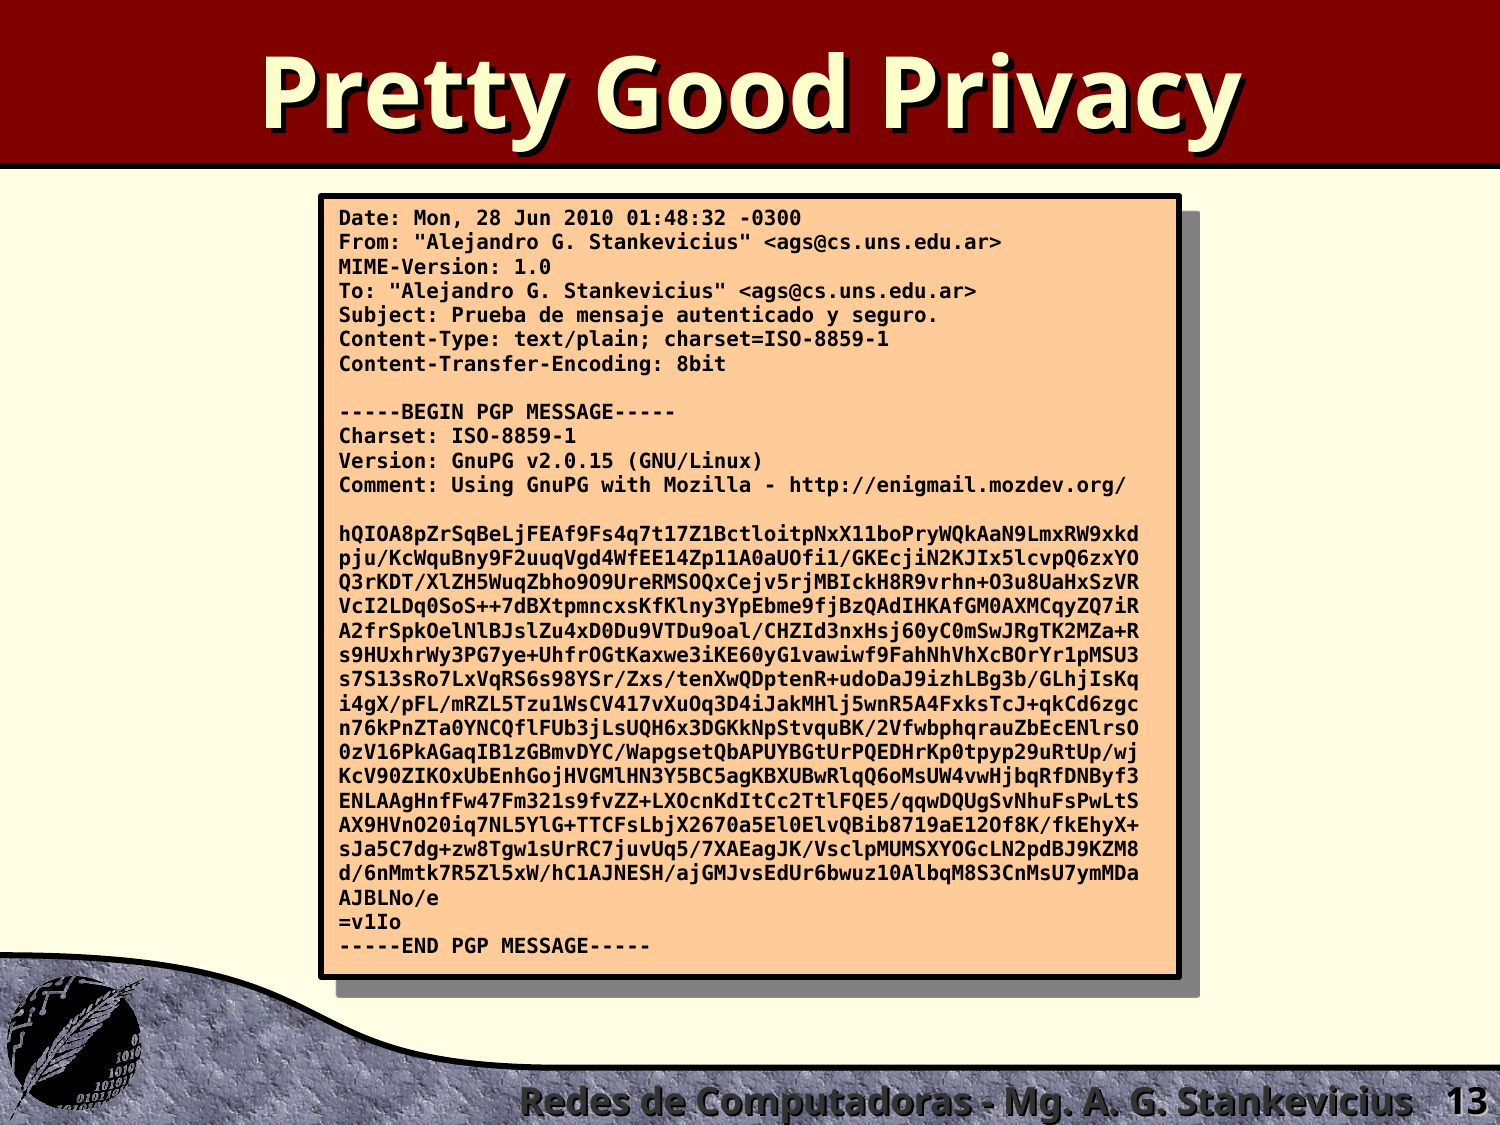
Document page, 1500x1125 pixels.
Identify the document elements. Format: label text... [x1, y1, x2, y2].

title Pretty Good Privacy [15, 5, 1485, 160]
text_box Date: Mon, 28 Jun 2010 01:48:32 -0300 From: "Alejandro G. Stankevicius" <ags@cs.uns.edu.ar> MIME-Version: 1.0 To: "Alejandro G. Stankevicius" <ags@cs.uns.edu.ar> Subject: Prueba de mensaje autenticado y seguro. Content-Type: text/plain; charset=ISO-8859-1 Content-Transfer-Encoding: 8bit -----BEGIN PGP MESSAGE----- Charset: ISO-8859-1 Version: GnuPG v2.0.15 (GNU/Linux) Comment: Using GnuPG with Mozilla - http://enigmail.mozdev.org/ hQIOA8pZrSqBeLjFEAf9Fs4q7t17Z1BctloitpNxX11boPryWQkAaN9LmxRW9xkd pju/KcWquBny9F2uuqVgd4WfEE14Zp11A0aUOfi1/GKEcjiN2KJIx5lcvpQ6zxYO Q3rKDT/XlZH5WuqZbho9O9UreRMSOQxCejv5rjMBIckH8R9vrhn+O3u8UaHxSzVR VcI2LDq0SoS++7dBXtpmncxsKfKlny3YpEbme9fjBzQAdIHKAfGM0AXMCqyZQ7iR A2frSpkOelNlBJslZu4xD0Du9VTDu9oal/CHZId3nxHsj60yC0mSwJRgTK2MZa+R s9HUxhrWy3PG7ye+UhfrOGtKaxwe3iKE60yG1vawiwf9FahNhVhXcBOrYr1pMSU3 s7S13sRo7LxVqRS6s98YSr/Zxs/tenXwQDptenR+udoDaJ9izhLBg3b/GLhjIsKq i4gX/pFL/mRZL5Tzu1WsCV417vXuOq3D4iJakMHlj5wnR5A4FxksTcJ+qkCd6zgc n76kPnZTa0YNCQflFUb3jLsUQH6x3DGKkNpStvquBK/2VfwbphqrauZbEcENlrsO 0zV16PkAGaqIB1zGBmvDYC/WapgsetQbAPUYBGtUrPQEDHrKp0tpyp29uRtUp/wj KcV90ZIKOxUbEnhGojHVGMlHN3Y5BC5agKBXUBwRlqQ6oMsUW4vwHjbqRfDNByf3 ENLAAgHnfFw47Fm321s9fvZZ+LXOcnKdItCc2TtlFQE5/qqwDQUgSvNhuFsPwLtS AX9HVnO20iq7NL5YlG+TTCFsLbjX2670a5El0ElvQBib8719aE12Of8K/fkEhyX+ sJa5C7dg+zw8Tgw1sUrRC7juvUq5/7XAEagJK/VsclpMUMSXYOGcLN2pdBJ9KZM8 d/6nMmtk7R5Zl5xW/hC1AJNESH/ajGMJvsEdUr6bwuz10AlbqM8S3CnMsU7ymMDa AJBLNo/e =v1Io -----END PGP MESSAGE----- [320, 195, 1180, 977]
picture [0, 959, 1500, 1125]
picture [790, 1100, 795, 1110]
picture [1047, 1100, 1054, 1110]
